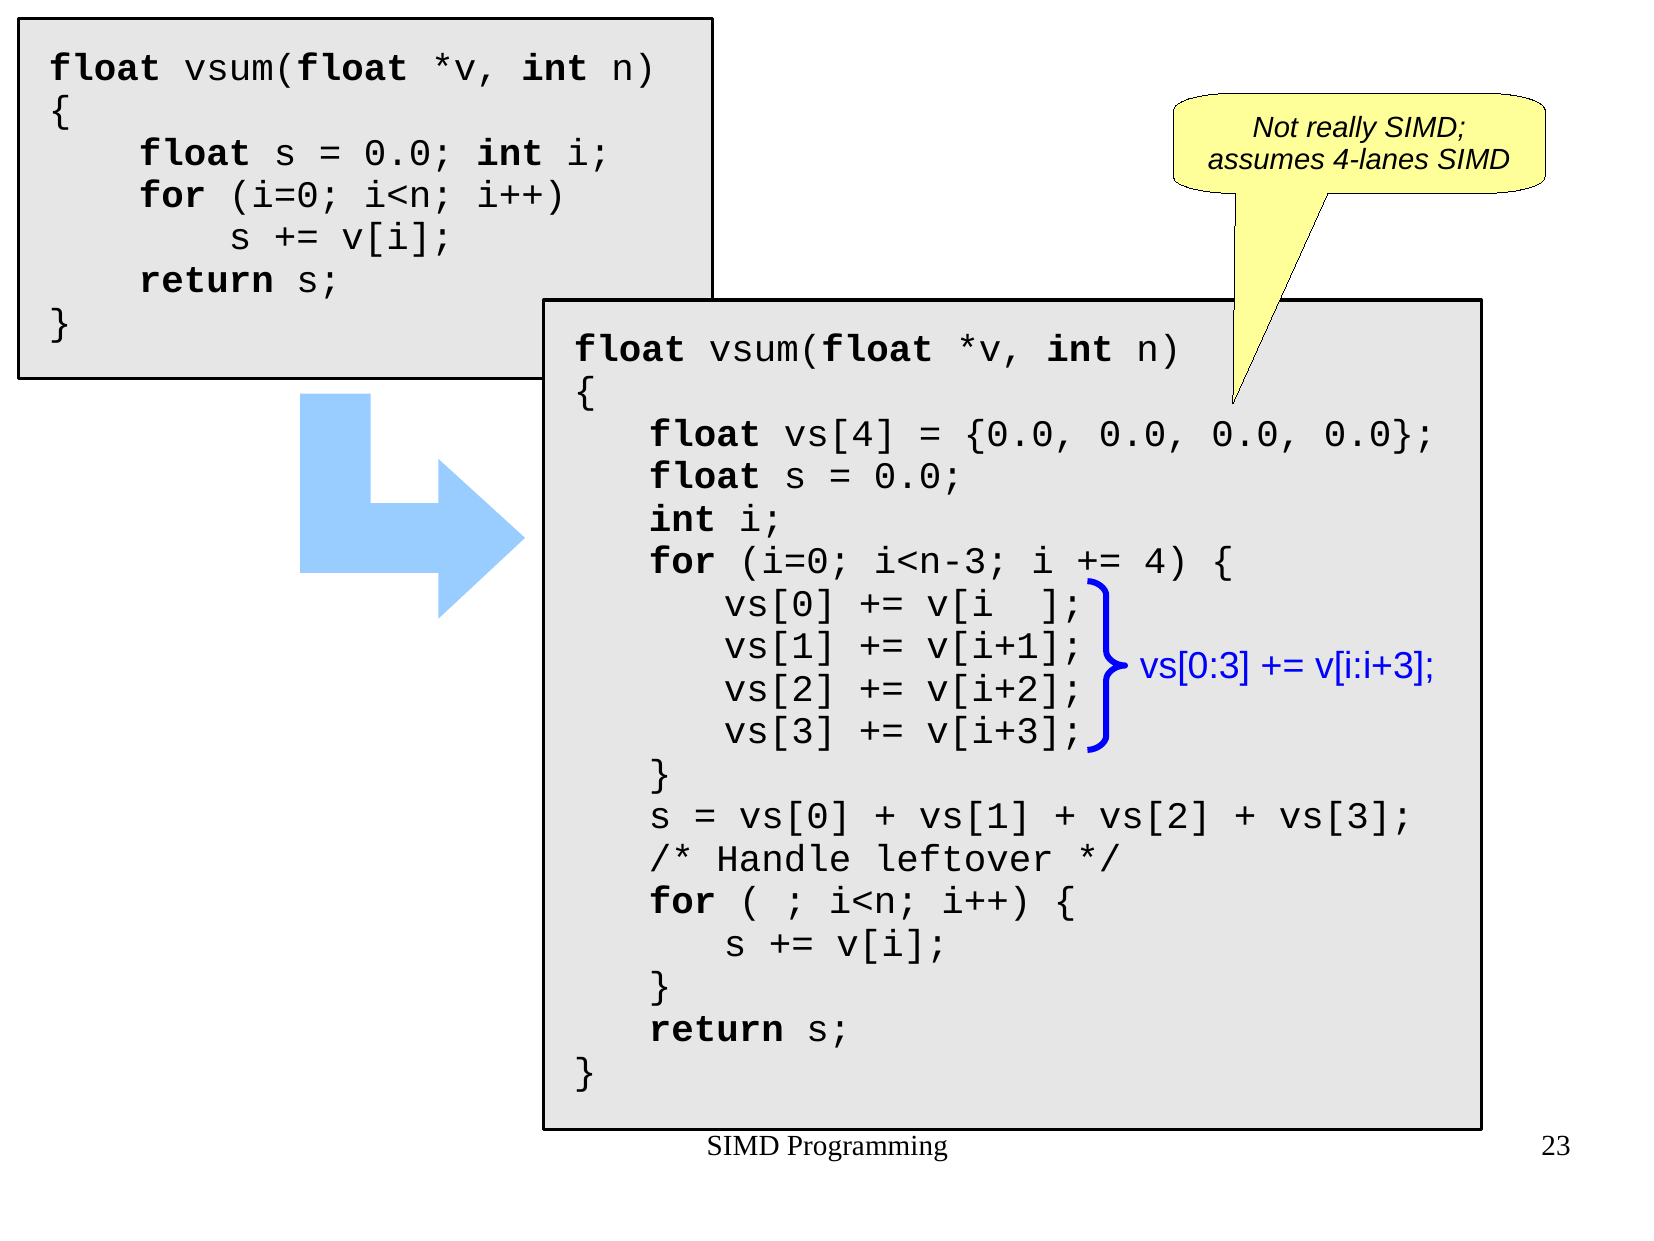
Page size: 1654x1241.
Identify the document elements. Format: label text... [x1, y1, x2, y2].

text_box [300, 393, 526, 619]
text_box Not really SIMD; assumes 4-lanes SIMD [1173, 93, 1546, 404]
text_box float vsum(float *v, int n) { float vs[4] = {0.0, 0.0, 0.0, 0.0}; float s = 0.0; int i; for (i=0; i<n-3; i += 4) { vs[0] += v[i ]; vs[1] += v[i+1]; vs[2] += v[i+2]; vs[3] += v[i+3]; } s = vs[0] + vs[1] + vs[2] + vs[3]; /* Handle leftover */ for ( ; i<n; i++) { s += v[i]; } return s; } [543, 300, 1482, 1130]
text_box float vsum(float *v, int n) { float s = 0.0; int i; for (i=0; i<n; i++) s += v[i]; return s; } [18, 18, 713, 379]
text_box vs[0:3] += v[i:i+3]; [1125, 637, 1451, 695]
